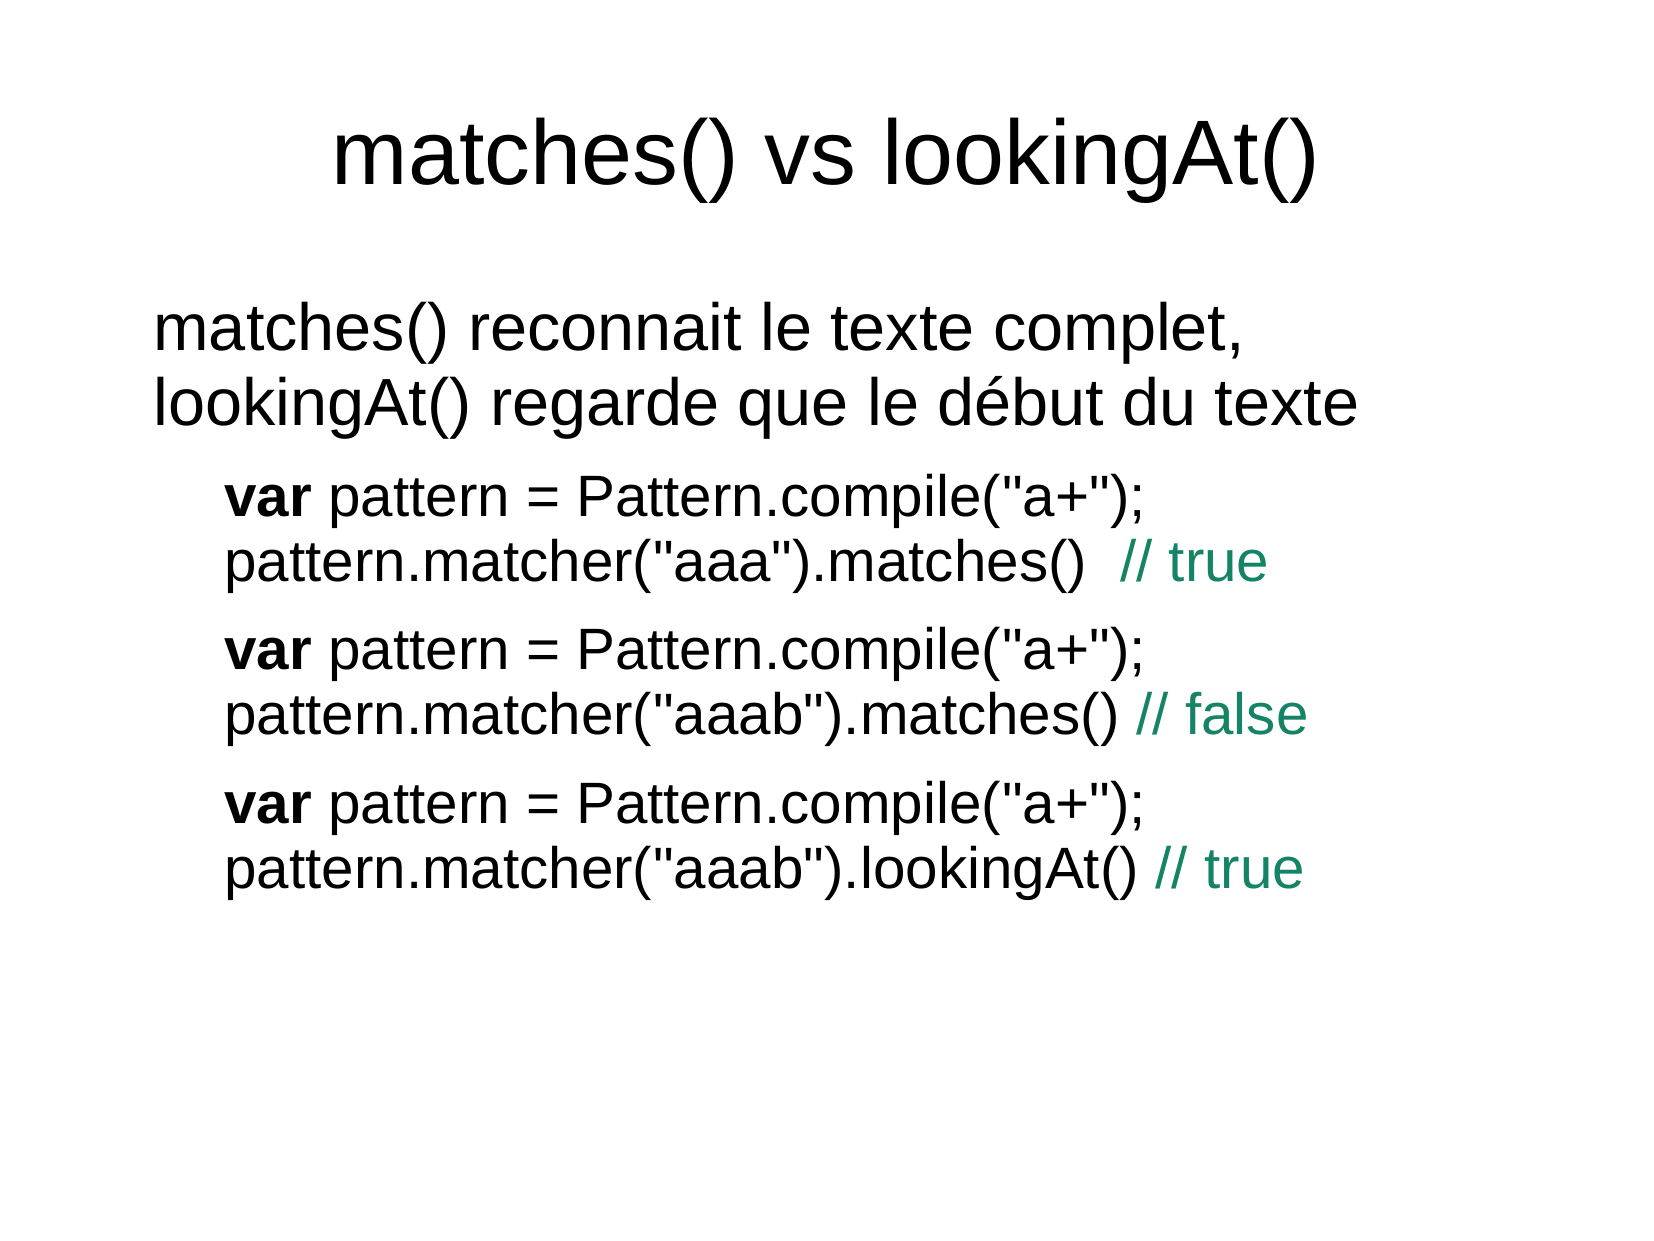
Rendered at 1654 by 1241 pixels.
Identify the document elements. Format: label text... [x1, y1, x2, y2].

list matches() reconnait le texte complet, lookingAt() regarde que le début du texte var pattern = Pattern.compile("a+"); pattern.matcher("aaa").matches() // true var pattern = Pattern.compile("a+"); pattern.matcher("aaab").matches() // false var pattern = Pattern.compile("a+"); pattern.matcher("aaab").lookingAt() // true [82, 290, 1571, 1010]
title matches() vs lookingAt() [82, 49, 1571, 257]
